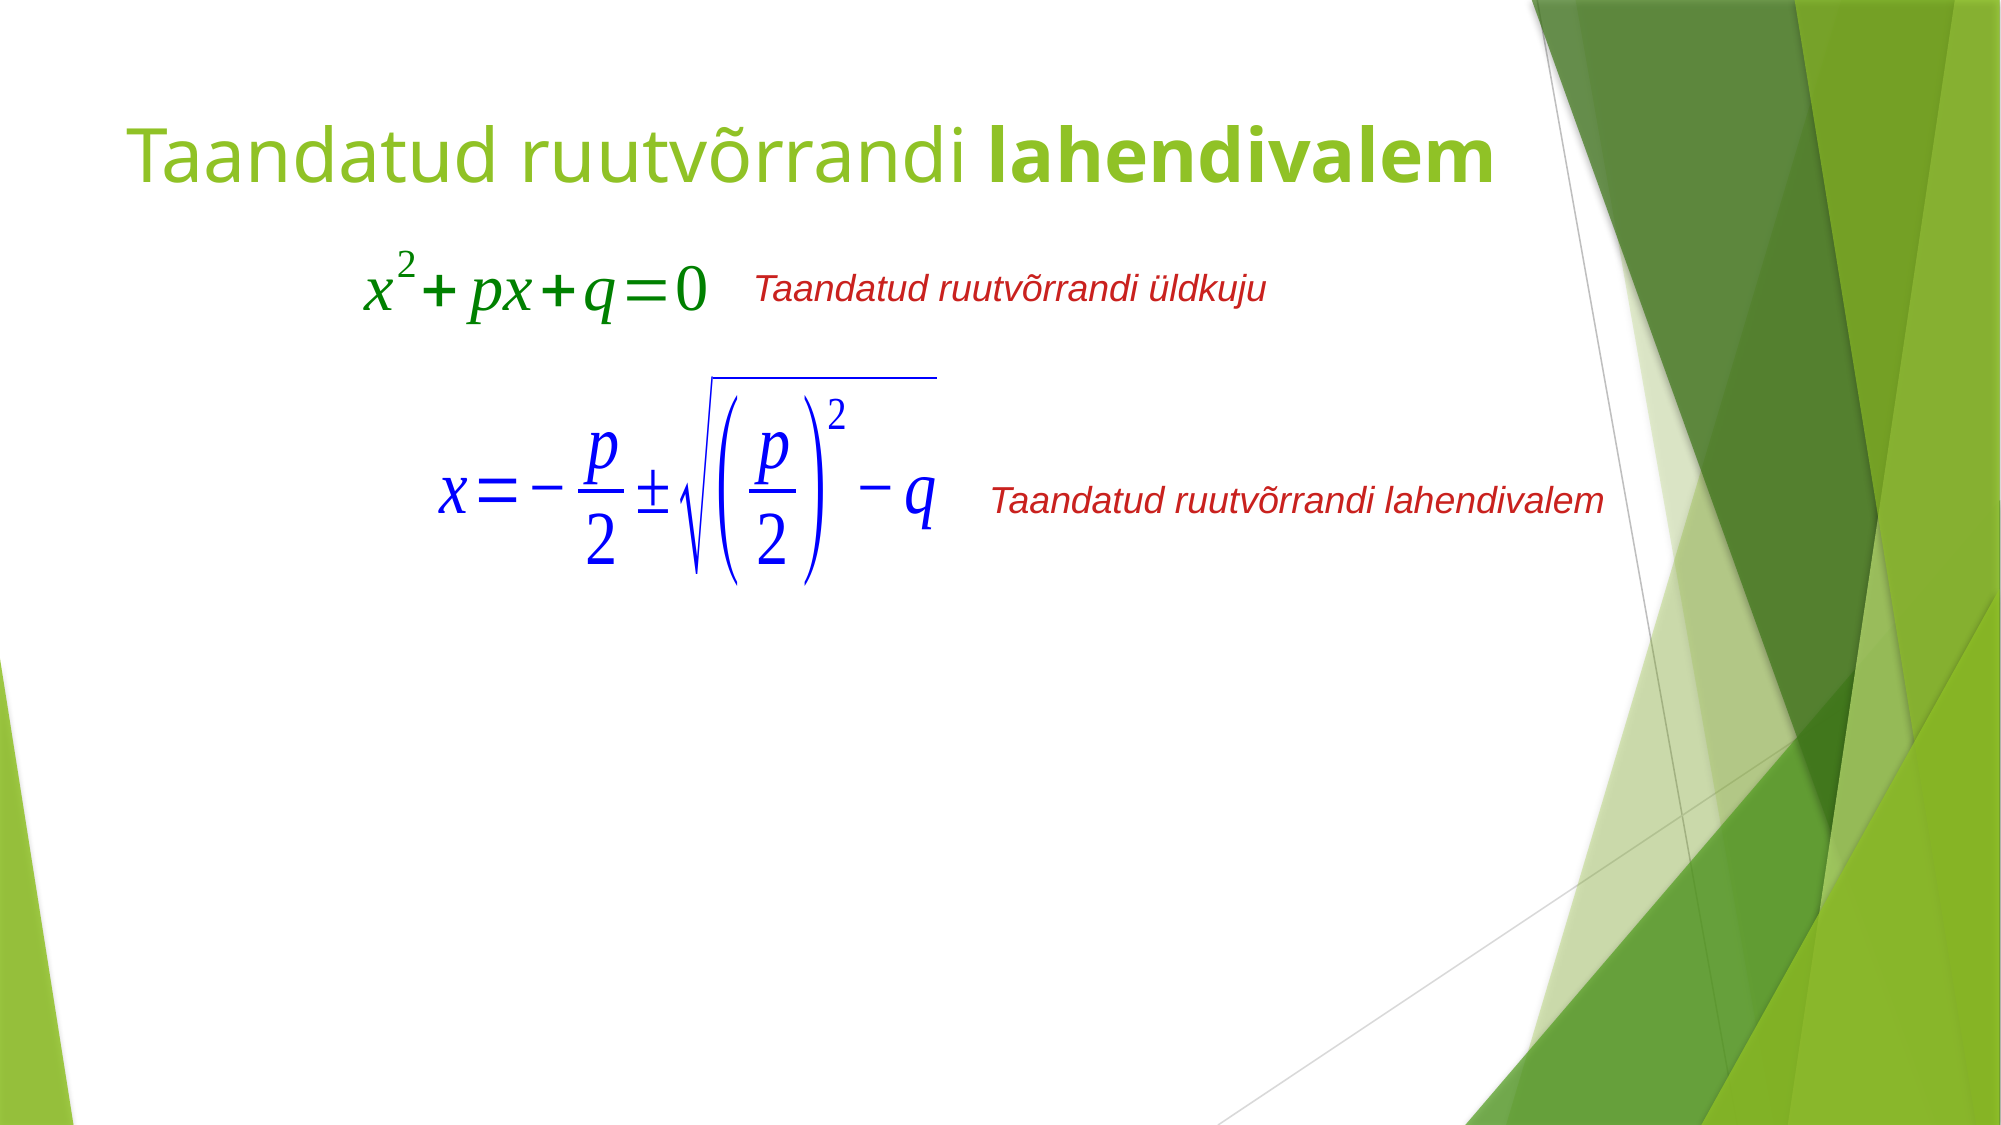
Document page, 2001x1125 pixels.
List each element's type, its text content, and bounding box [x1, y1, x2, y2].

title Taandatud ruutvõrrandi lahendivalem [111, 99, 1522, 317]
text_box Taandatud ruutvõrrandi üldkuju [738, 259, 1282, 317]
chart [354, 241, 715, 325]
text_box Taandatud ruutvõrrandi lahendivalem [974, 472, 1620, 530]
chart [428, 372, 945, 591]
